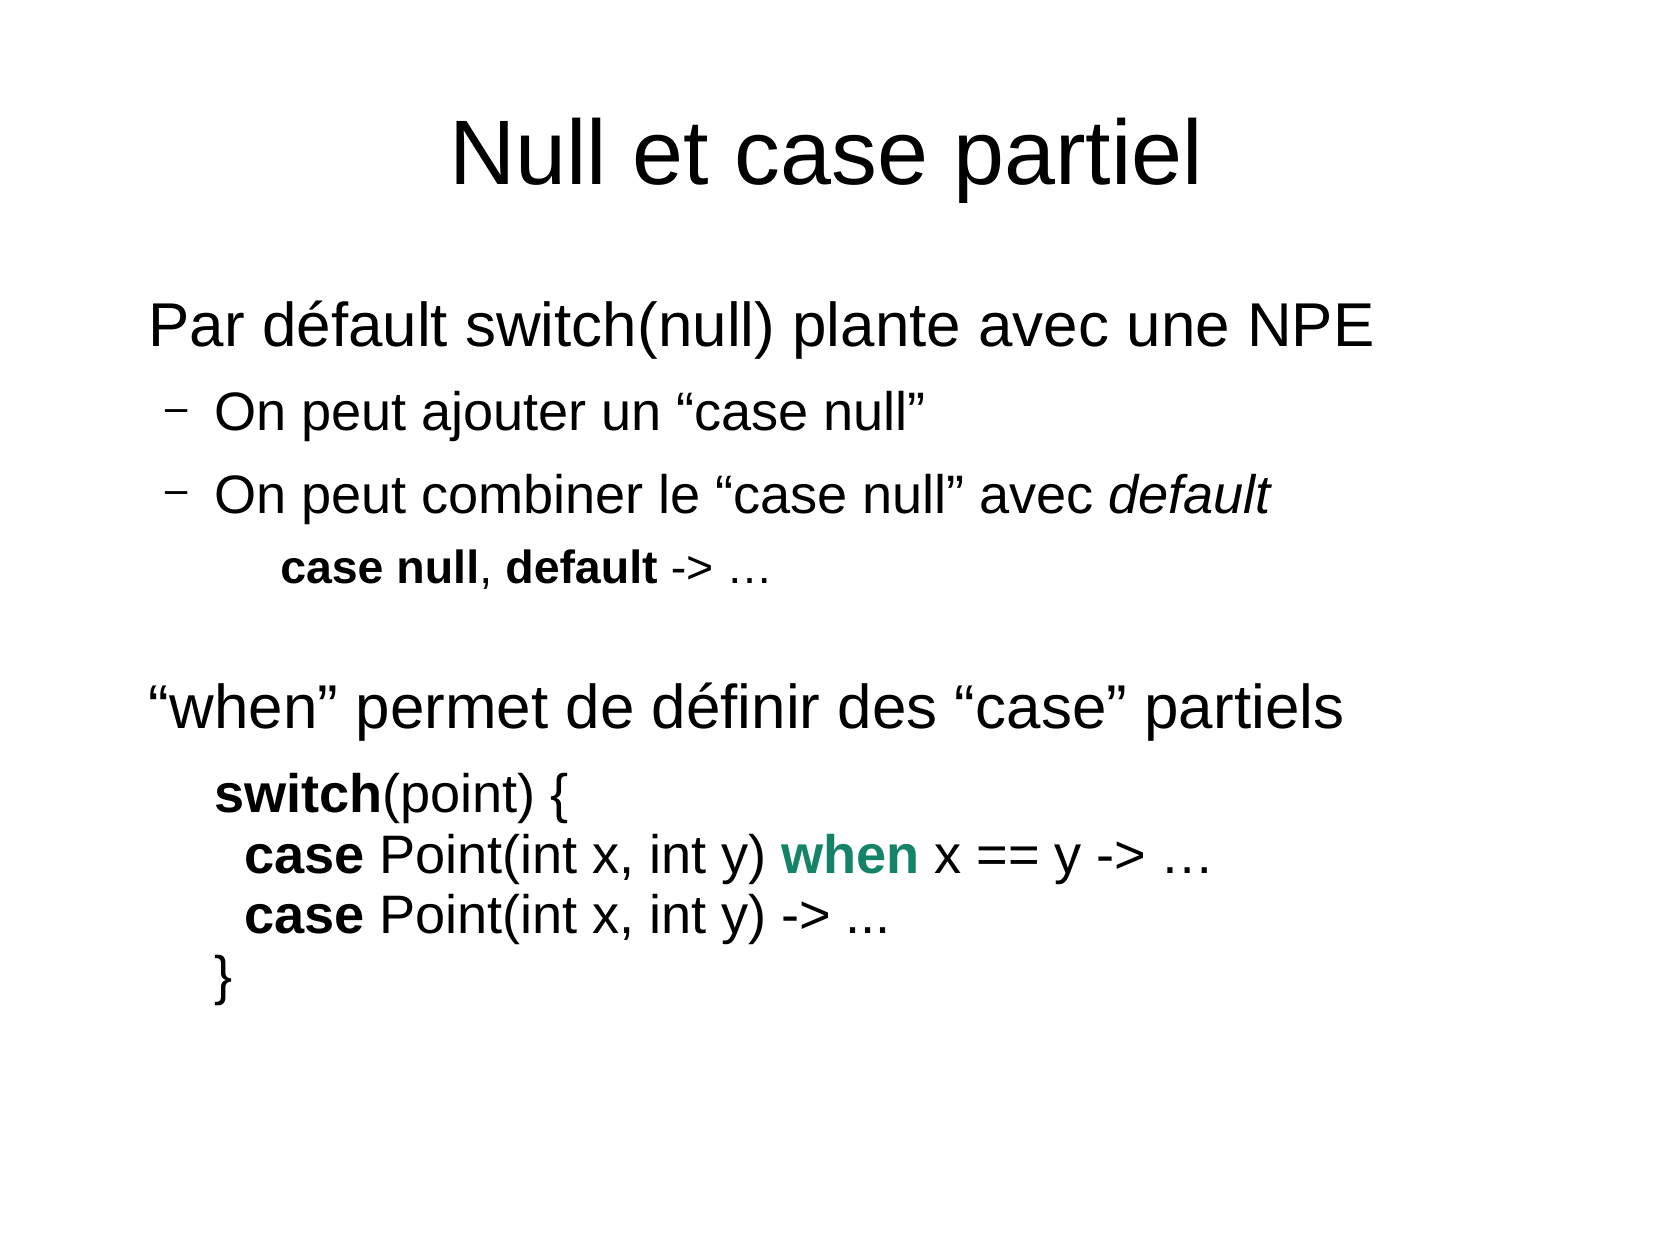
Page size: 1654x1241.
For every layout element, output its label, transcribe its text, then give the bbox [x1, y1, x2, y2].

title Null et case partiel [82, 49, 1571, 257]
list Par défault switch(null) plante avec une NPE On peut ajouter un “case null” On peut combiner le “case null” avec default case null, default -> … “when” permet de définir des “case” partiels switch(point) { case Point(int x, int y) when x == y -> … case Point(int x, int y) -> ... } [82, 290, 1571, 1010]
